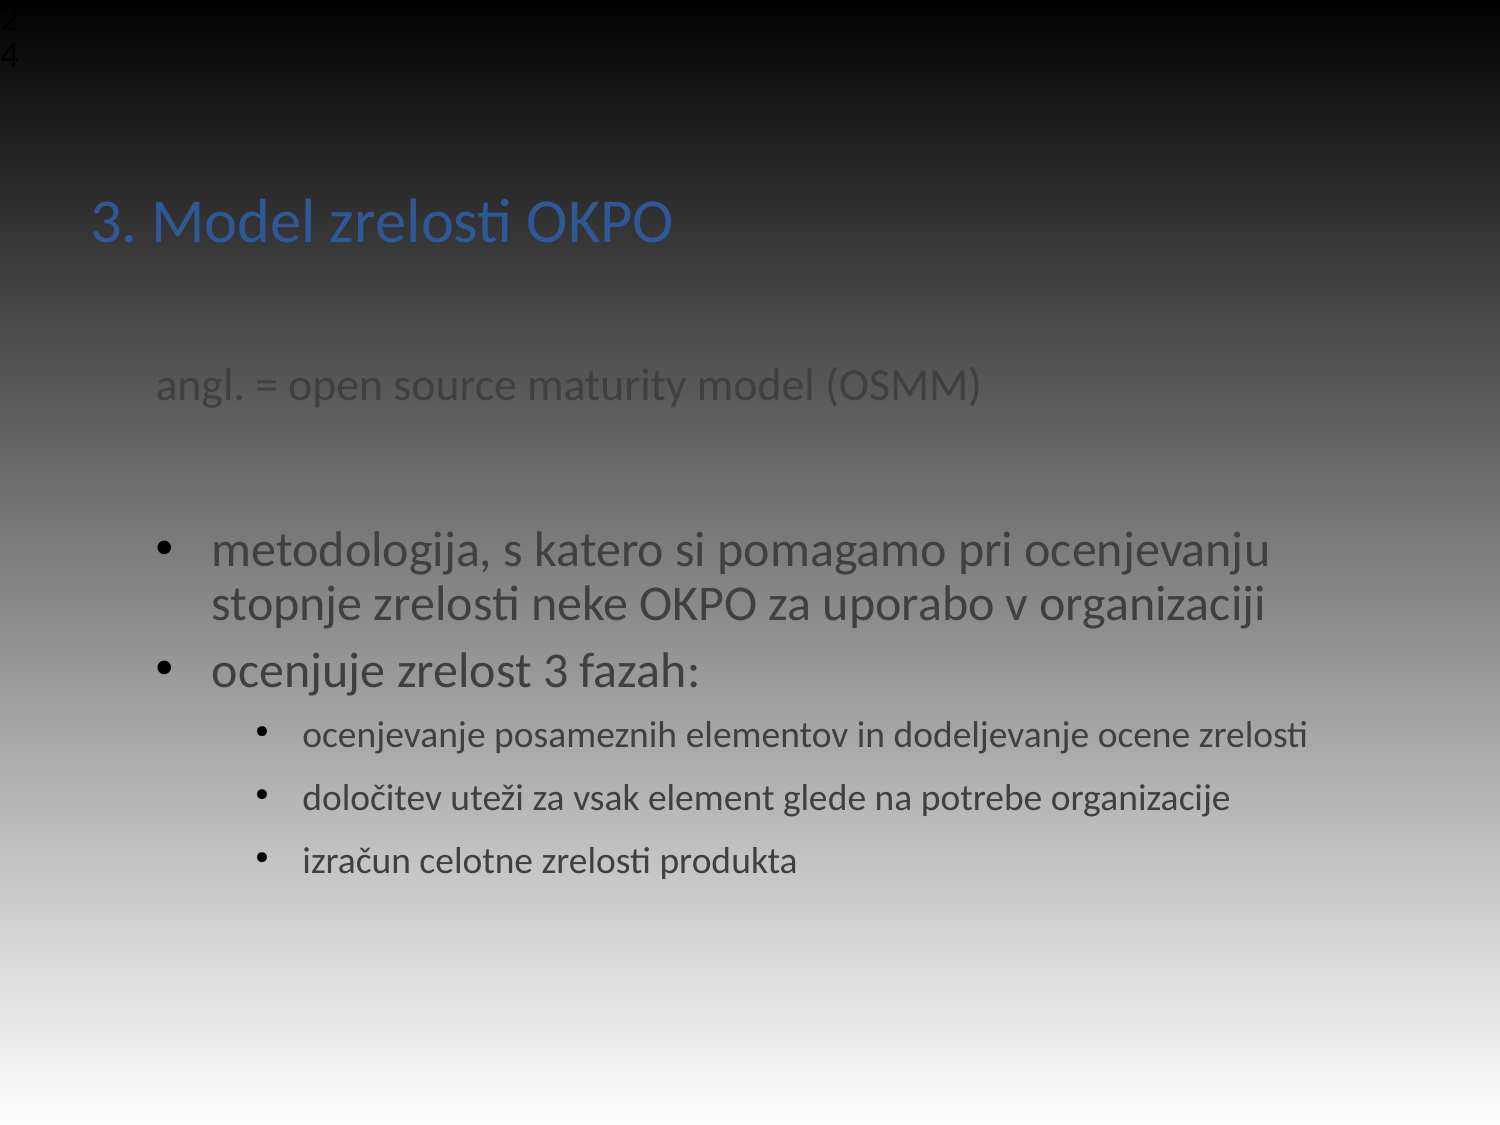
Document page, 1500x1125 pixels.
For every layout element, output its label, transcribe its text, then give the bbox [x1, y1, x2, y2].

title 3. Model zrelosti OKPO [75, 0, 1425, 262]
list angl. = open source maturity model (OSMM) metodologija, s katero si pomagamo pri ocenjevanju stopnje zrelosti neke OKPO za uporabo v organizaciji ocenjuje zrelost 3 fazah: ocenjevanje posameznih elementov in dodeljevanje ocene zrelosti določitev uteži za vsak element glede na potrebe organizacije izračun celotne zrelosti produkta [75, 262, 1425, 1005]
